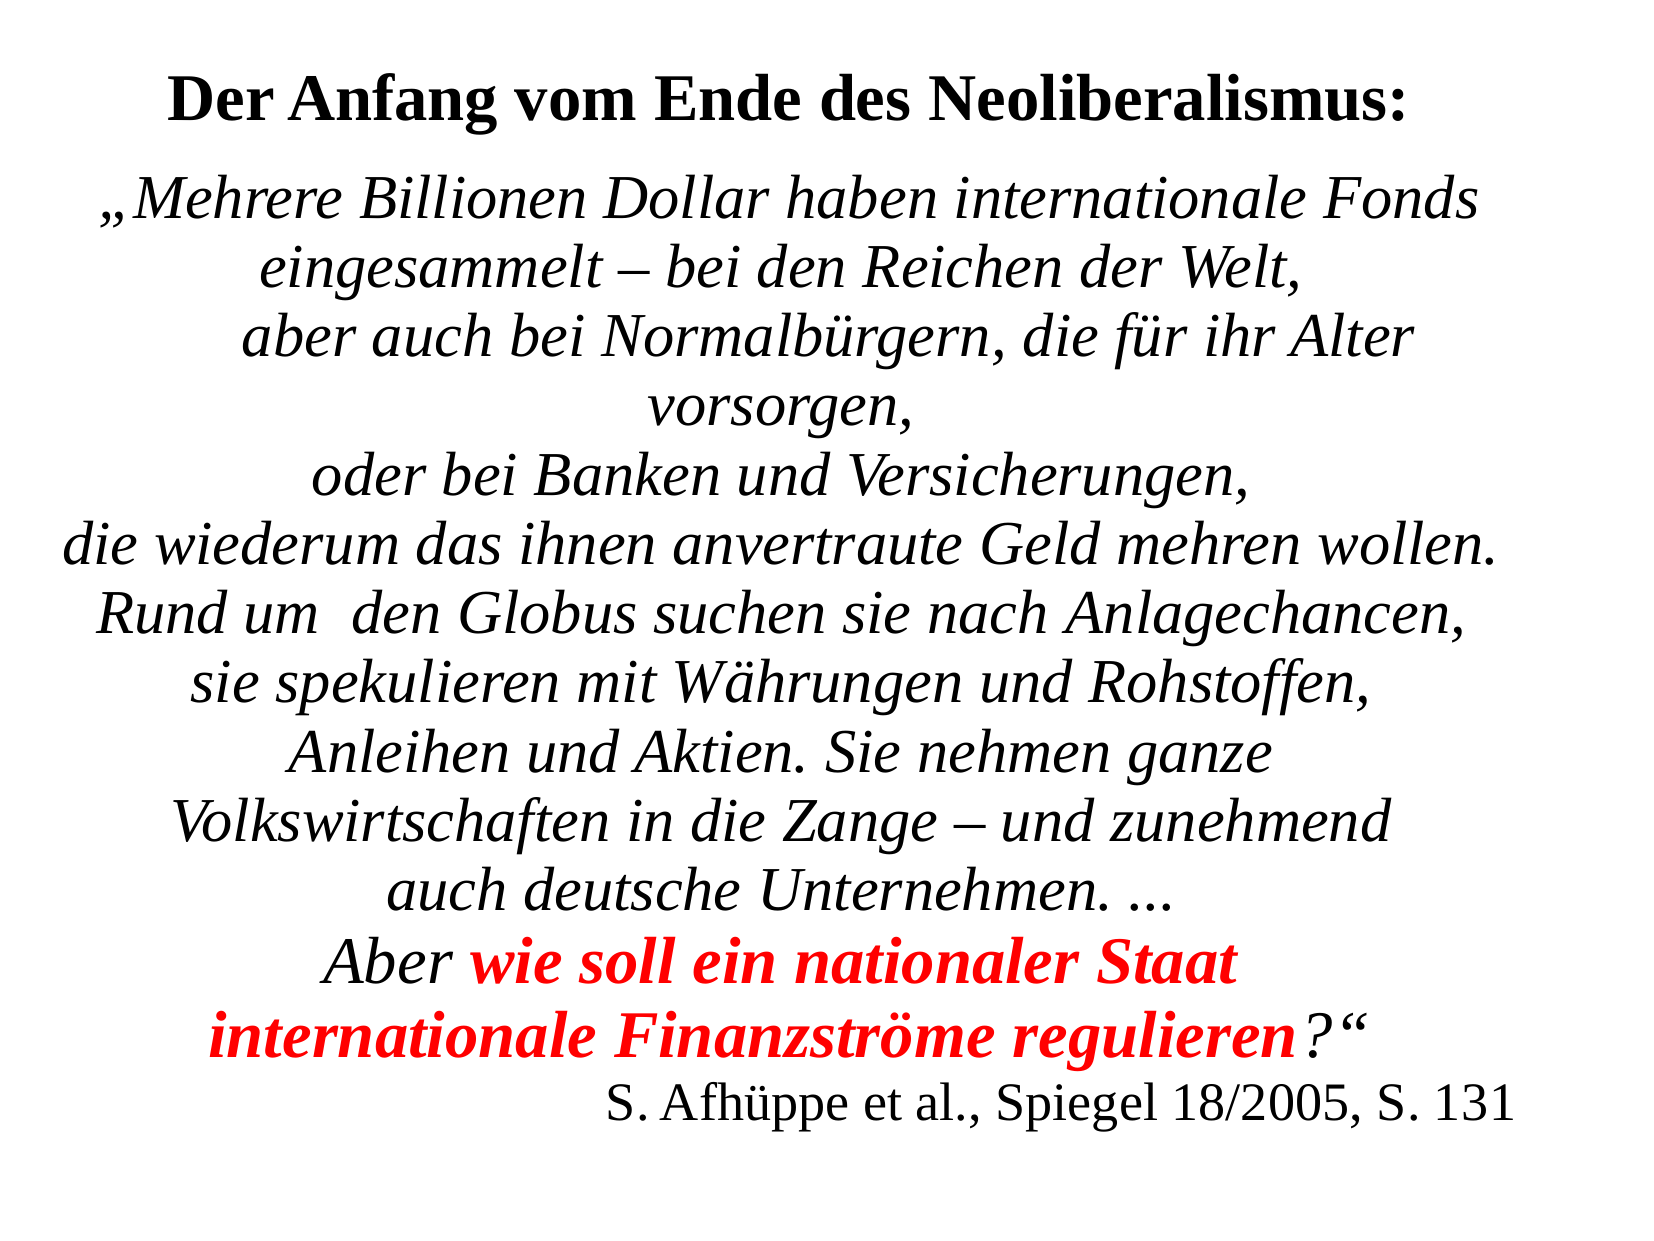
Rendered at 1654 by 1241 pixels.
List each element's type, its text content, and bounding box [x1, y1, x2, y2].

text_box Der Anfang vom Ende des Neoliberalismus: „Mehrere Billionen Dollar haben internationale Fonds eingesammelt – bei den Reichen der Welt, aber auch bei Normalbürgern, die für ihr Alter vorsorgen, oder bei Banken und Versicherungen, die wiederum das ihnen anvertraute Geld mehren wollen. Rund um den Globus suchen sie nach Anlagechancen, sie spekulieren mit Währungen und Rohstoffen, Anleihen und Aktien. Sie nehmen ganze Volkswirtschaften in die Zange – und zunehmend auch deutsche Unternehmen. ... Aber wie soll ein nationaler Staat internationale Finanzströme regulieren?“ S. Afhüppe et al., Spiegel 18/2005, S. 131 [47, 53, 1604, 1200]
